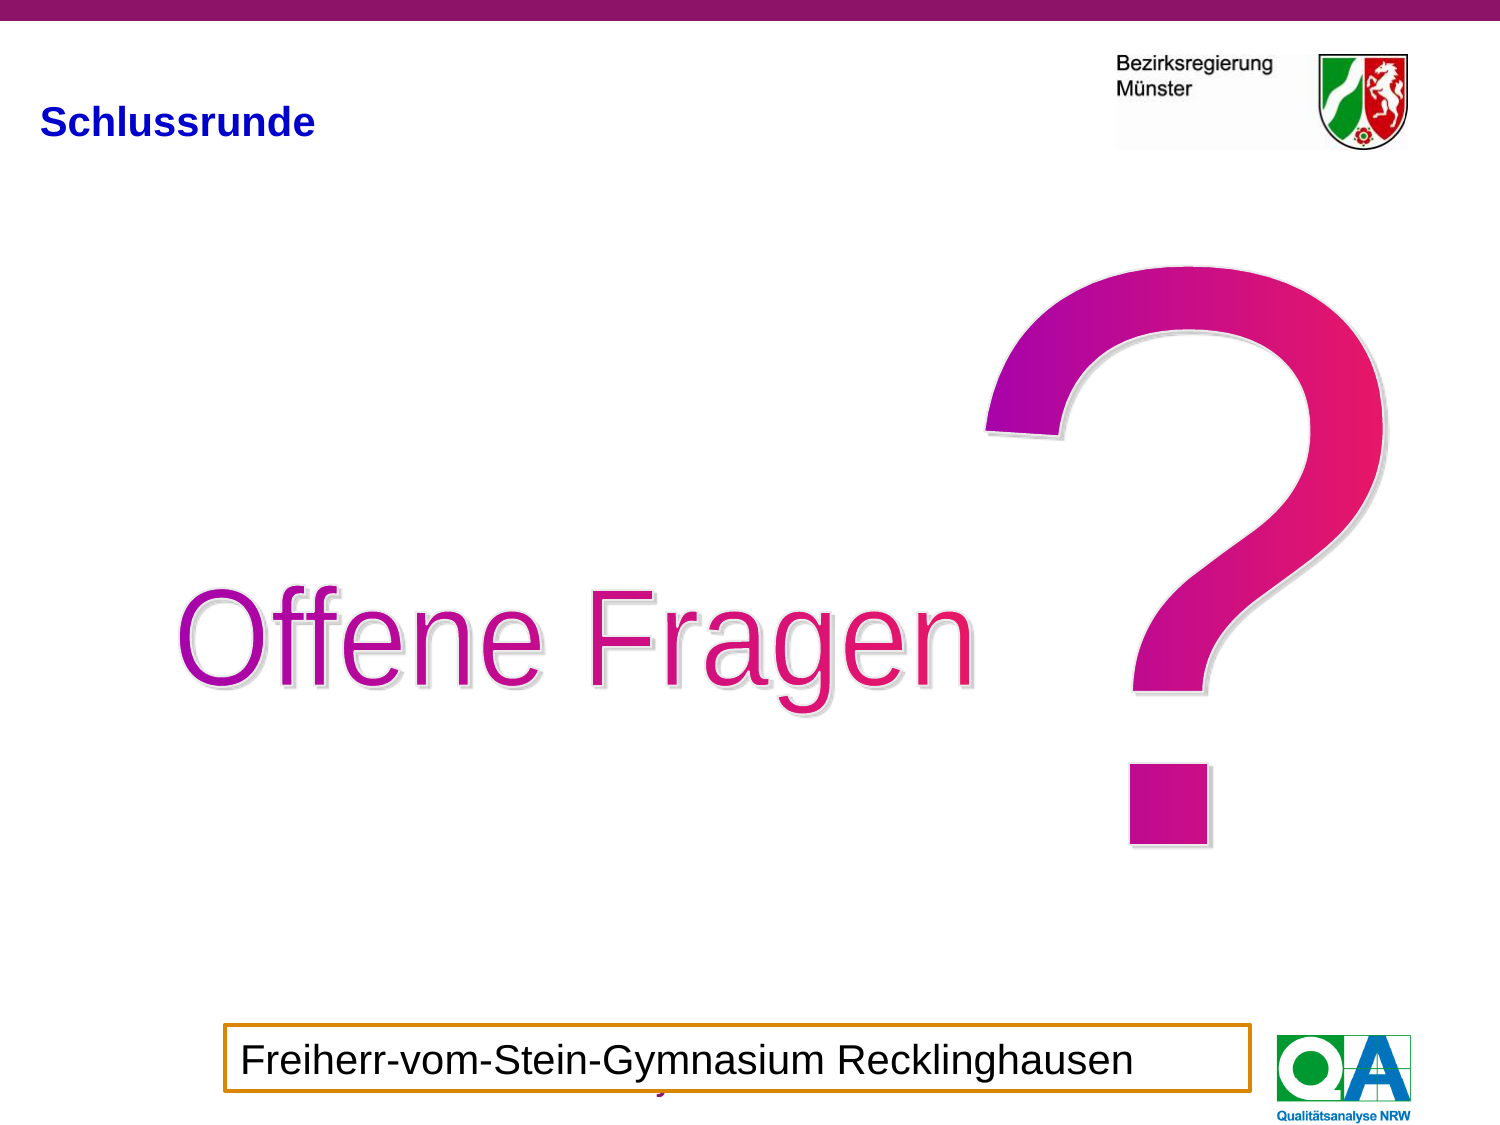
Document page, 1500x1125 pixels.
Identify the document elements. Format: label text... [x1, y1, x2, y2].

text_box Offene Fragen [342, 610, 402, 687]
text_box Offene Fragen [591, 589, 653, 686]
text_box Offene Fragen [482, 610, 542, 687]
title Schlussrunde [39, 50, 934, 145]
text_box Offene Fragen [666, 610, 698, 686]
text_box ? [984, 265, 1384, 693]
text_box Offene Fragen [844, 610, 904, 687]
text_box Offene Fragen [774, 610, 831, 715]
text_box Offene Fragen [917, 610, 971, 686]
text_box Offene Fragen [415, 610, 469, 686]
text_box Offene Fragen [705, 610, 770, 687]
text_box Freiherr-vom-Stein-Gymnasium Recklinghausen [225, 1025, 1251, 1091]
text_box Offene Fragen [178, 588, 265, 687]
text_box ? [1128, 763, 1209, 845]
text_box Offene Fragen [272, 584, 338, 686]
